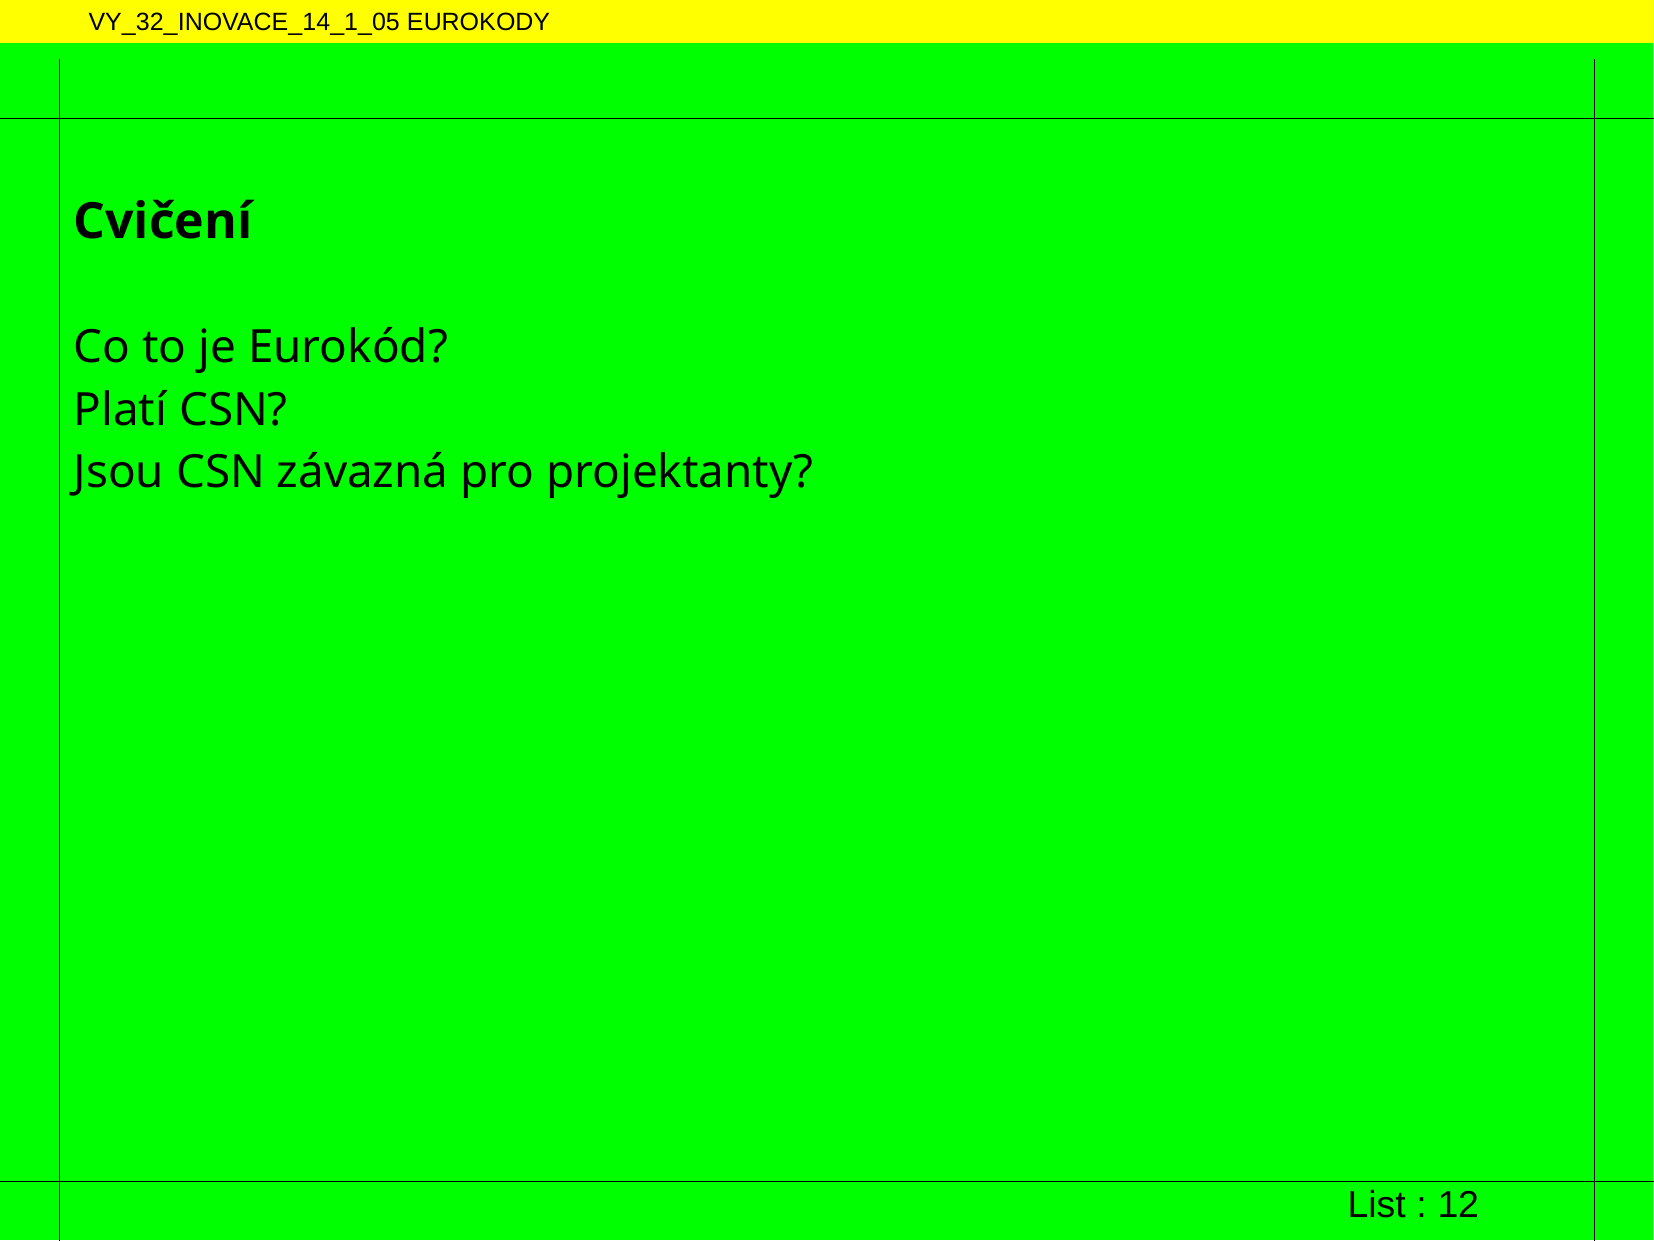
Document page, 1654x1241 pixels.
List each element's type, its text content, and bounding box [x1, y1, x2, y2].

text_box List : <číslo> [1357, 1176, 1599, 1241]
text_box Cvičení Co to je Eurokód? Platí CSN? Jsou CSN závazná pro projektanty? [60, 177, 1588, 905]
text_box VY_32_INOVACE_14_1_05 EUROKODY [0, 0, 1654, 43]
